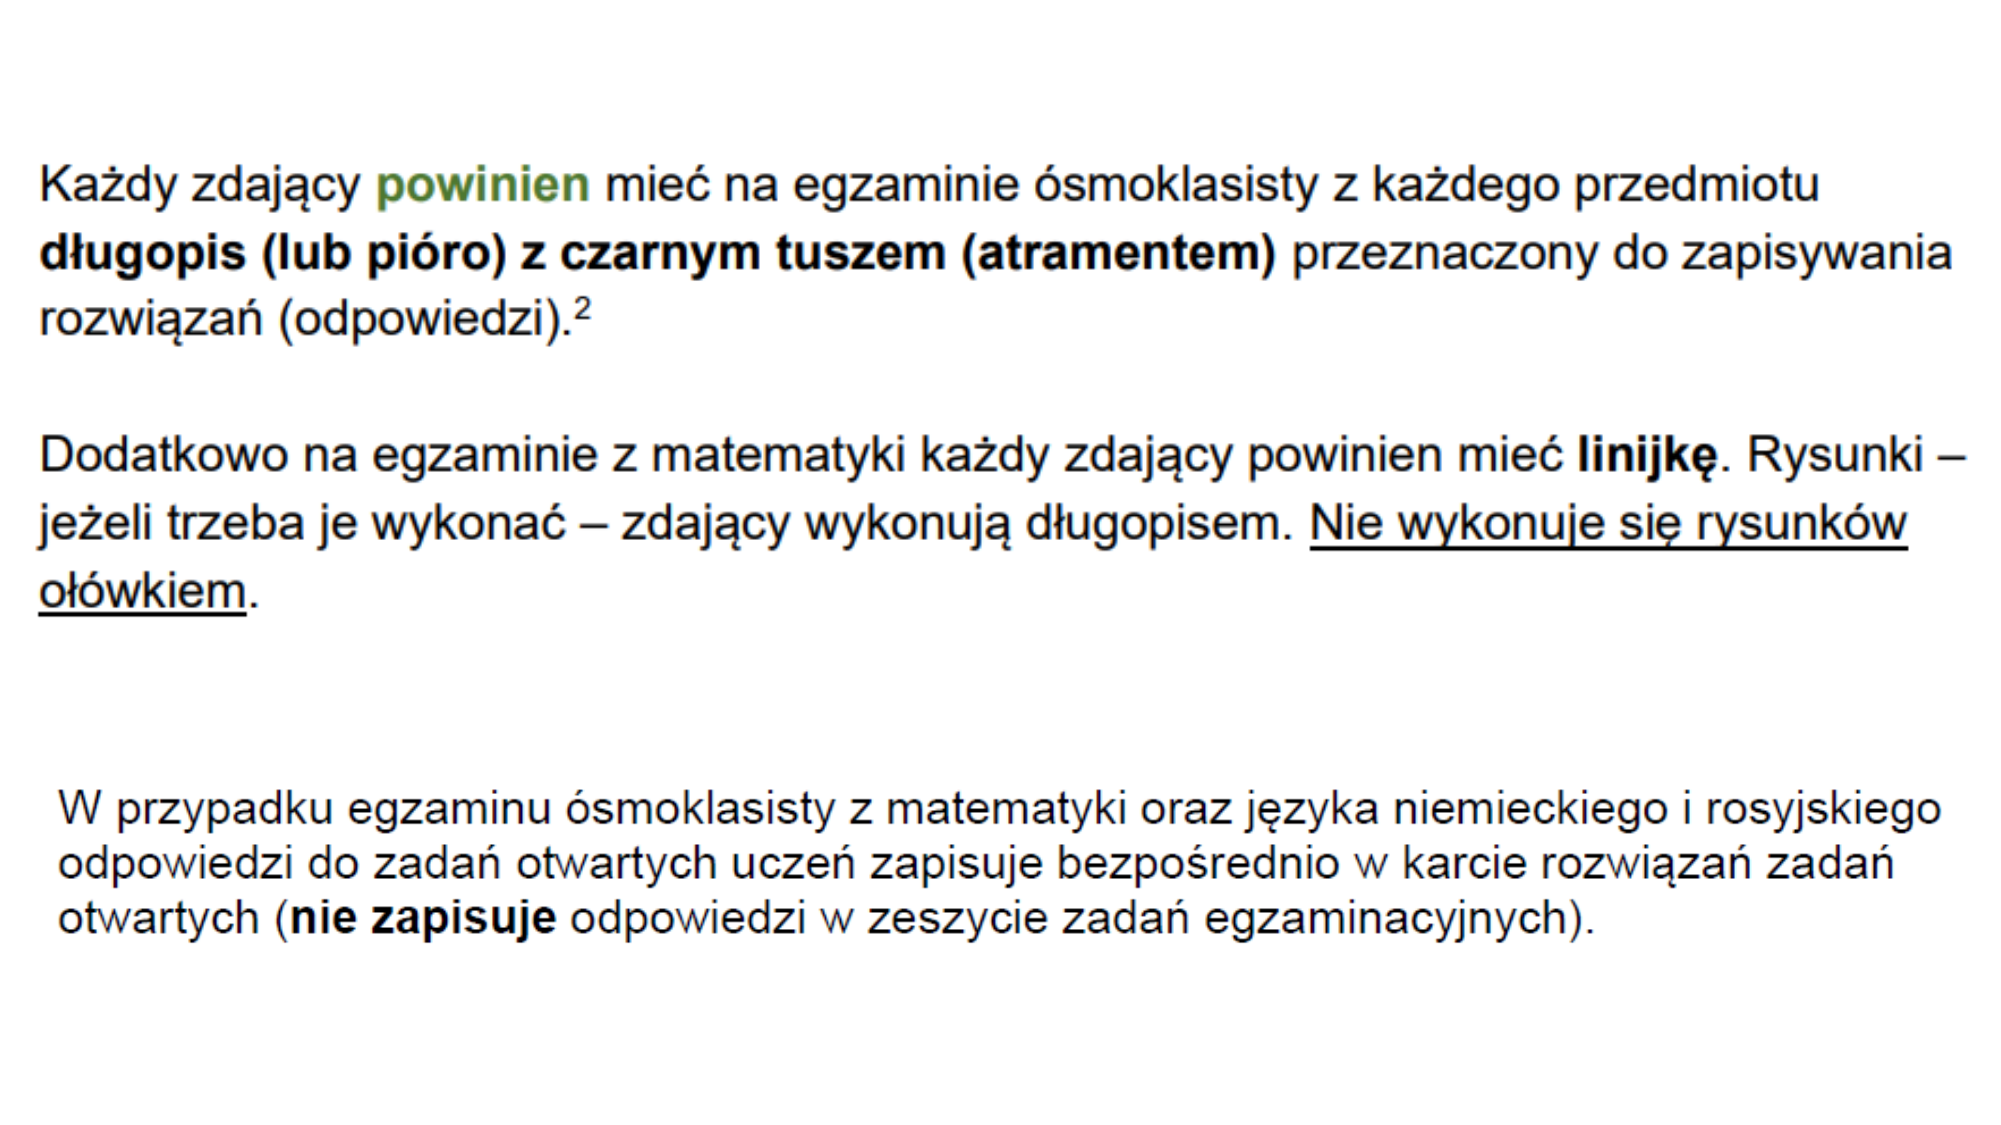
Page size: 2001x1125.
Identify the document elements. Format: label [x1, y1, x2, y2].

picture [52, 777, 1947, 945]
picture [23, 147, 1977, 624]
